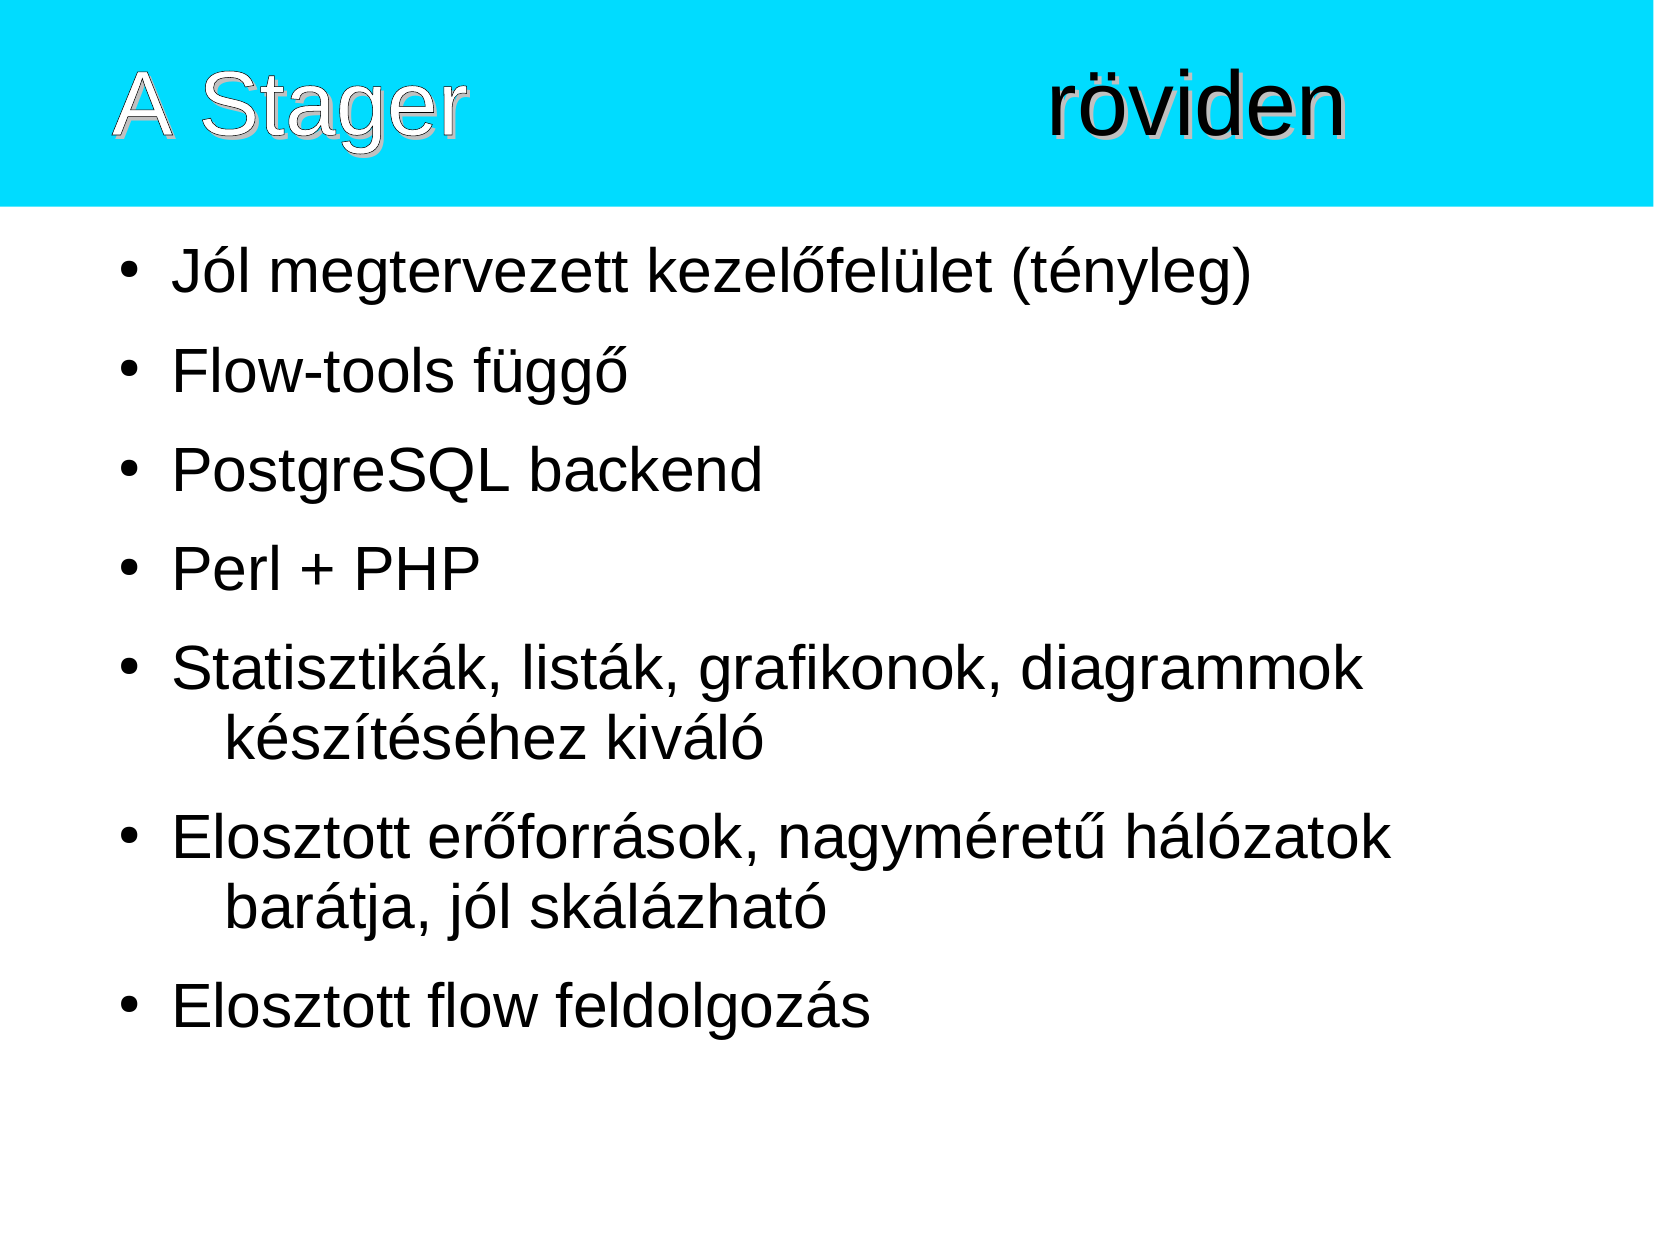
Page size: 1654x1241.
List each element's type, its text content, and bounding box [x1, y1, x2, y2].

title A Stager röviden [0, 0, 1654, 207]
list Jól megtervezett kezelőfelület (tényleg) Flow-tools függő PostgreSQL backend Perl + PHP Statisztikák, listák, grafikonok, diagrammok készítéséhez kiváló Elosztott erőforrások, nagyméretű hálózatok barátja, jól skálázható Elosztott flow feldolgozás [82, 236, 1571, 1241]
